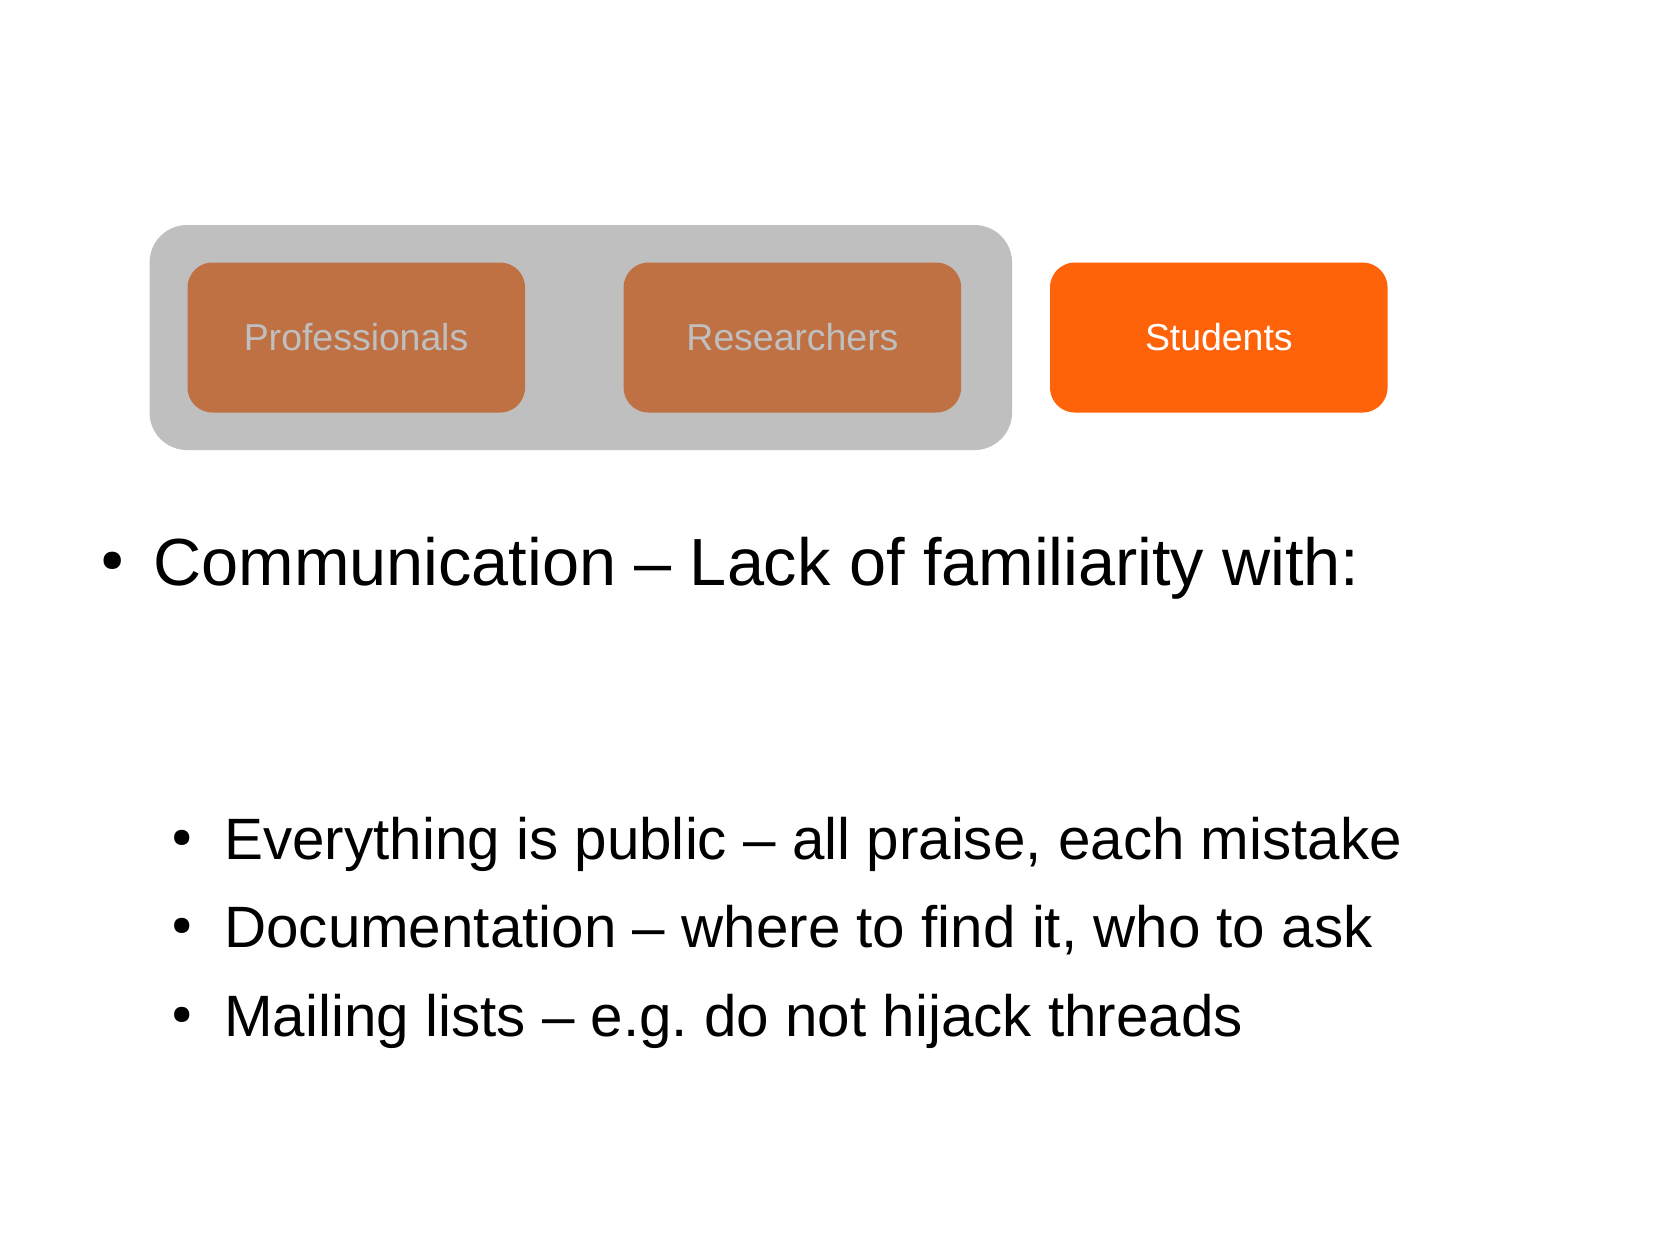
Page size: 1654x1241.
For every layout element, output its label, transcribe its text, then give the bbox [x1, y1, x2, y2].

text_box Students [1050, 262, 1388, 413]
list Communication – Lack of familiarity with: Everything is public – all praise, each mistake Documentation – where to find it, who to ask Mailing lists – e.g. do not hijack threads [82, 525, 1571, 1109]
text_box [149, 225, 1013, 451]
